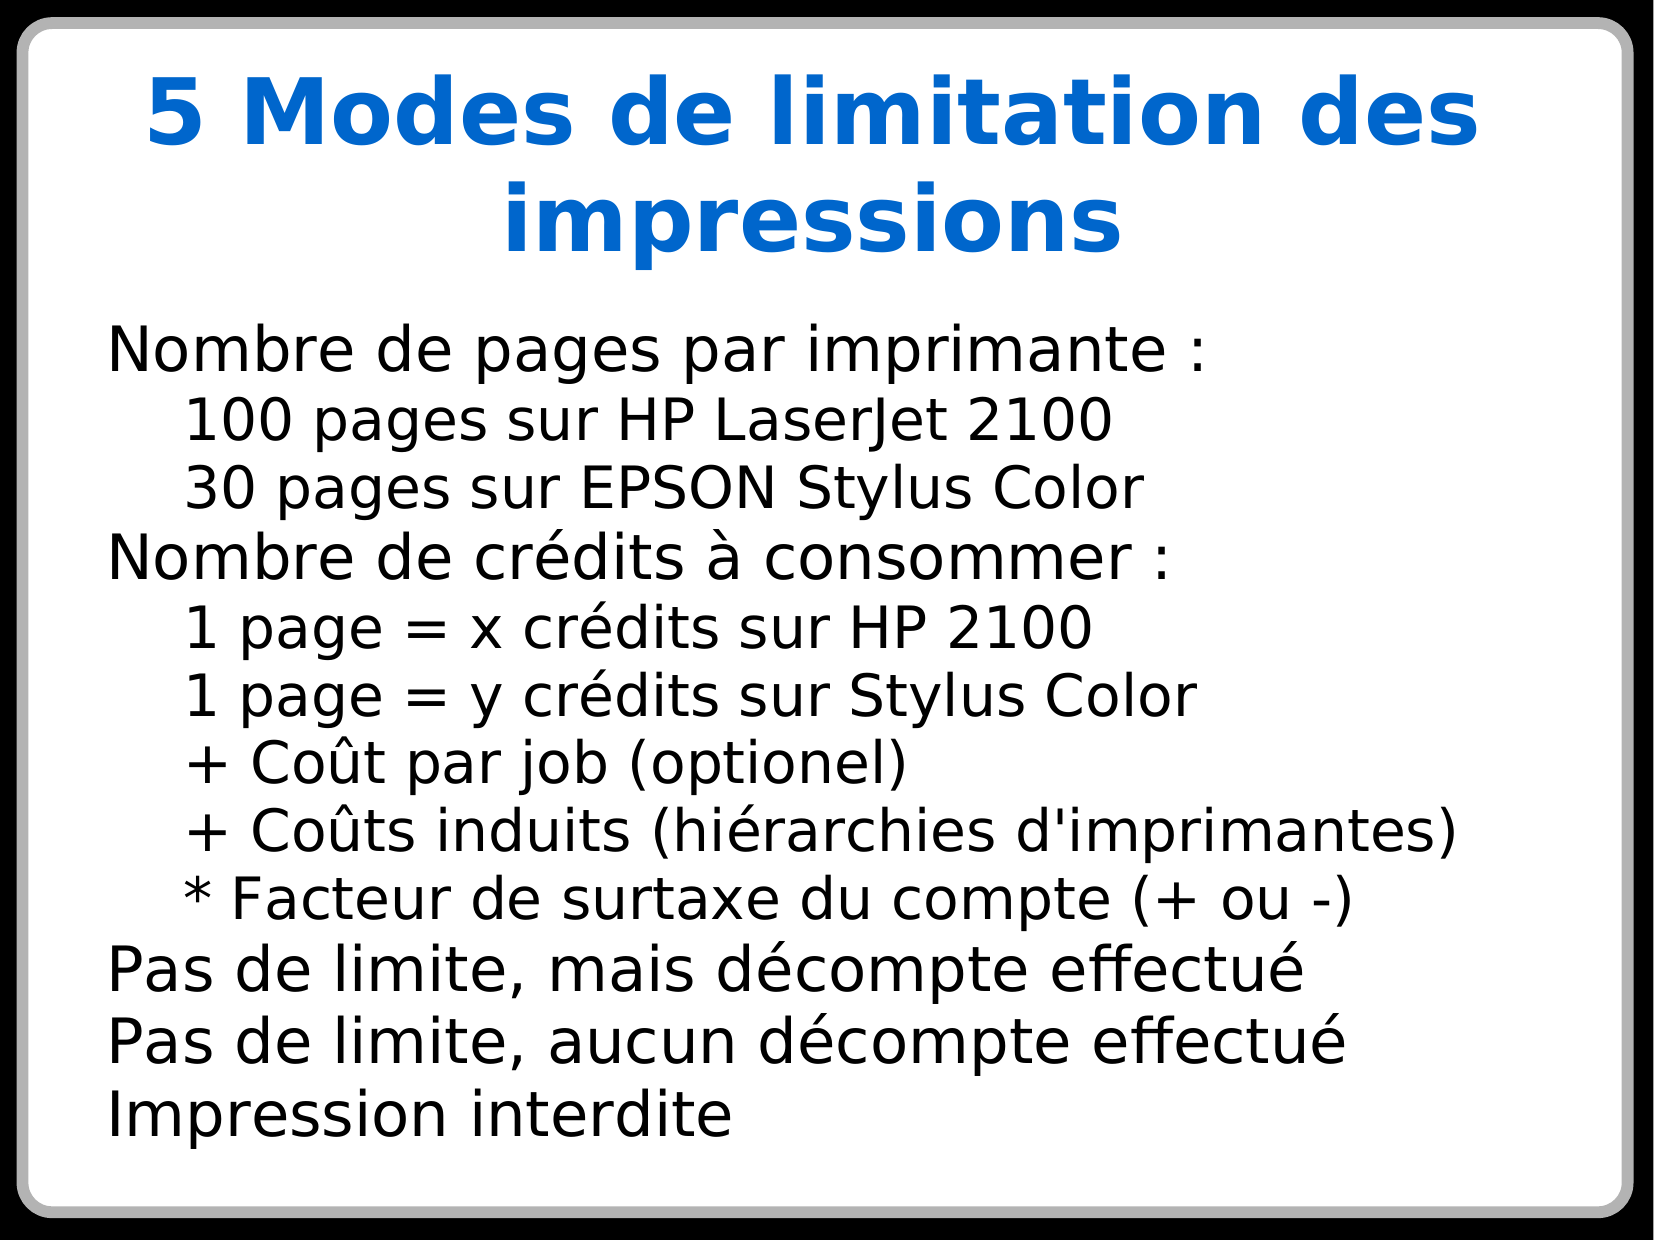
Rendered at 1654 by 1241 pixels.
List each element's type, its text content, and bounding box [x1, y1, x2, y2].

title 5 Modes de limitation des impressions [59, 59, 1568, 274]
list Nombre de pages par imprimante : 100 pages sur HP LaserJet 2100 30 pages sur EPSON Stylus Color Nombre de crédits à consommer : 1 page = x crédits sur HP 2100 1 page = y crédits sur Stylus Color + Coût par job (optionel) + Coûts induits (hiérarchies d'imprimantes) * Facteur de surtaxe du compte (+ ou -) Pas de limite, mais décompte effectué Pas de limite, aucun décompte effectué Impression interdite [88, 313, 1565, 1152]
